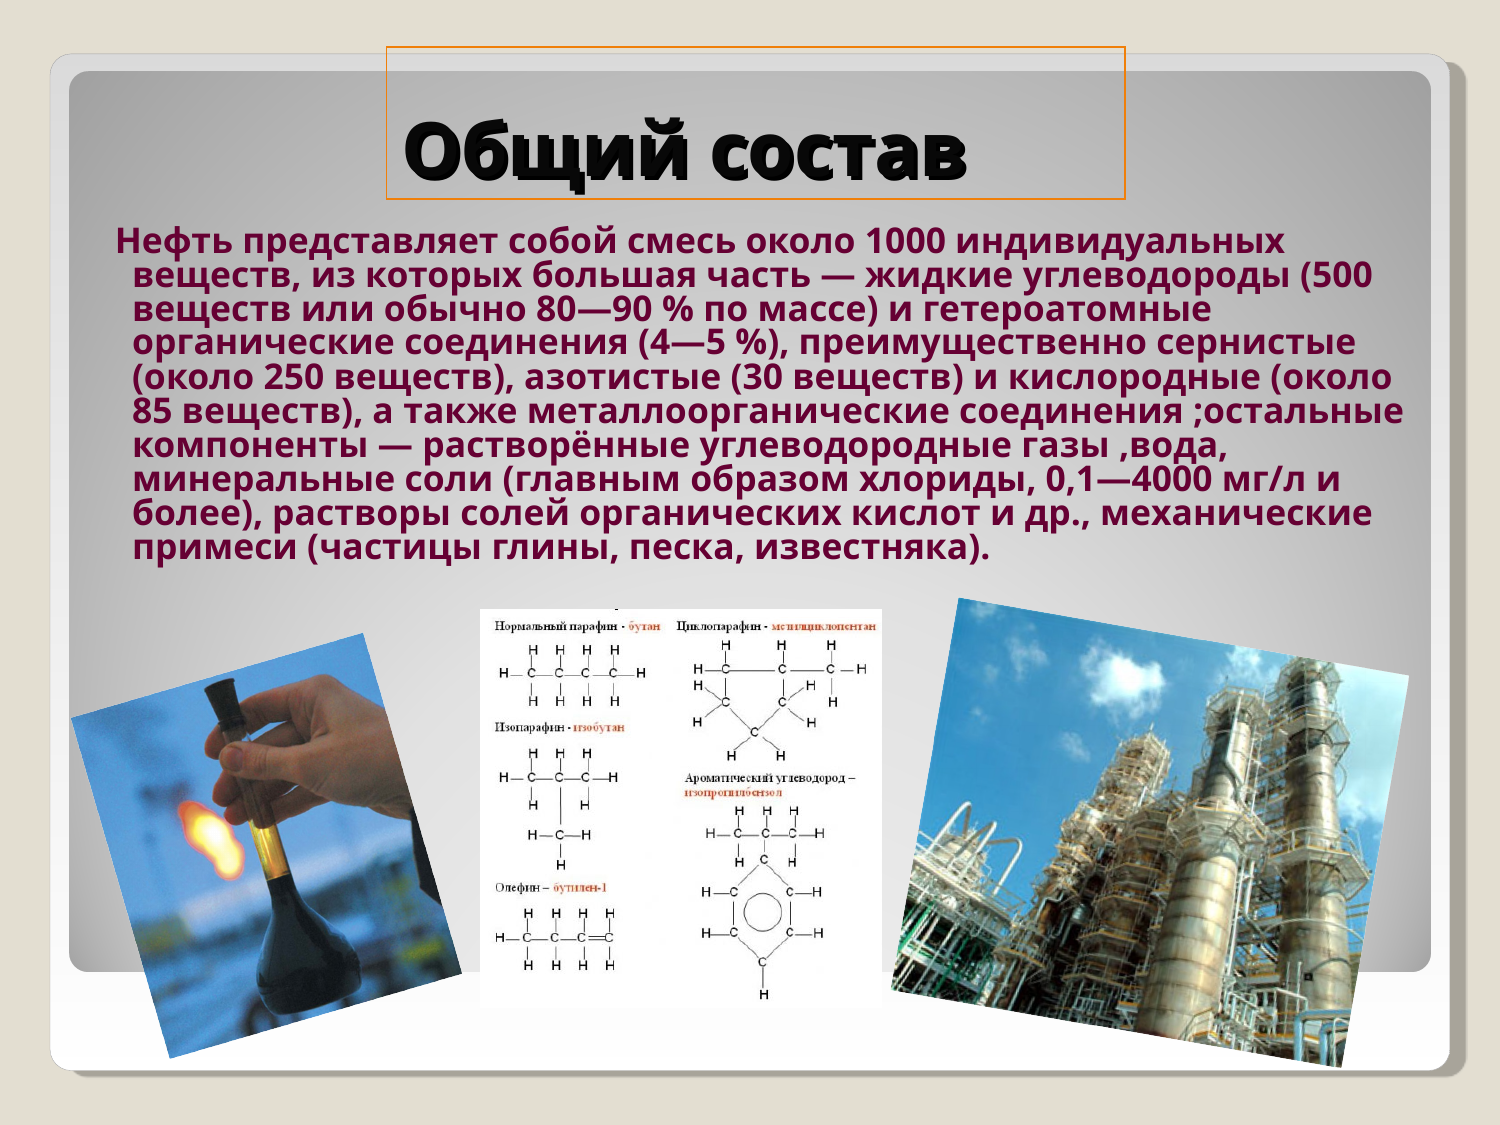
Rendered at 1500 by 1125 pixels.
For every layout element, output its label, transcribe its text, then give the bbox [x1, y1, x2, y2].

picture [890, 597, 1409, 1068]
picture [70, 632, 462, 1059]
list Нефть представляет собой смесь около 1000 индивидуальных веществ, из которых большая часть — жидкие углеводороды (500 веществ или обычно 80—90 % по массе) и гетероатомные органические соединения (4—5 %), преимущественно сернистые (около 250 веществ), азотистые (30 веществ) и кислородные (около 85 веществ), а также металлоорганические соединения ;остальные компоненты — растворённые углеводородные газы ,вода, минеральные соли (главным образом хлориды, 0,1—4000 мг/л и более), растворы солей органических кислот и др., механические примеси (частицы глины, песка, известняка). [58, 210, 1430, 1055]
picture [69, 71, 1431, 972]
title Общий состав [386, 46, 1126, 200]
